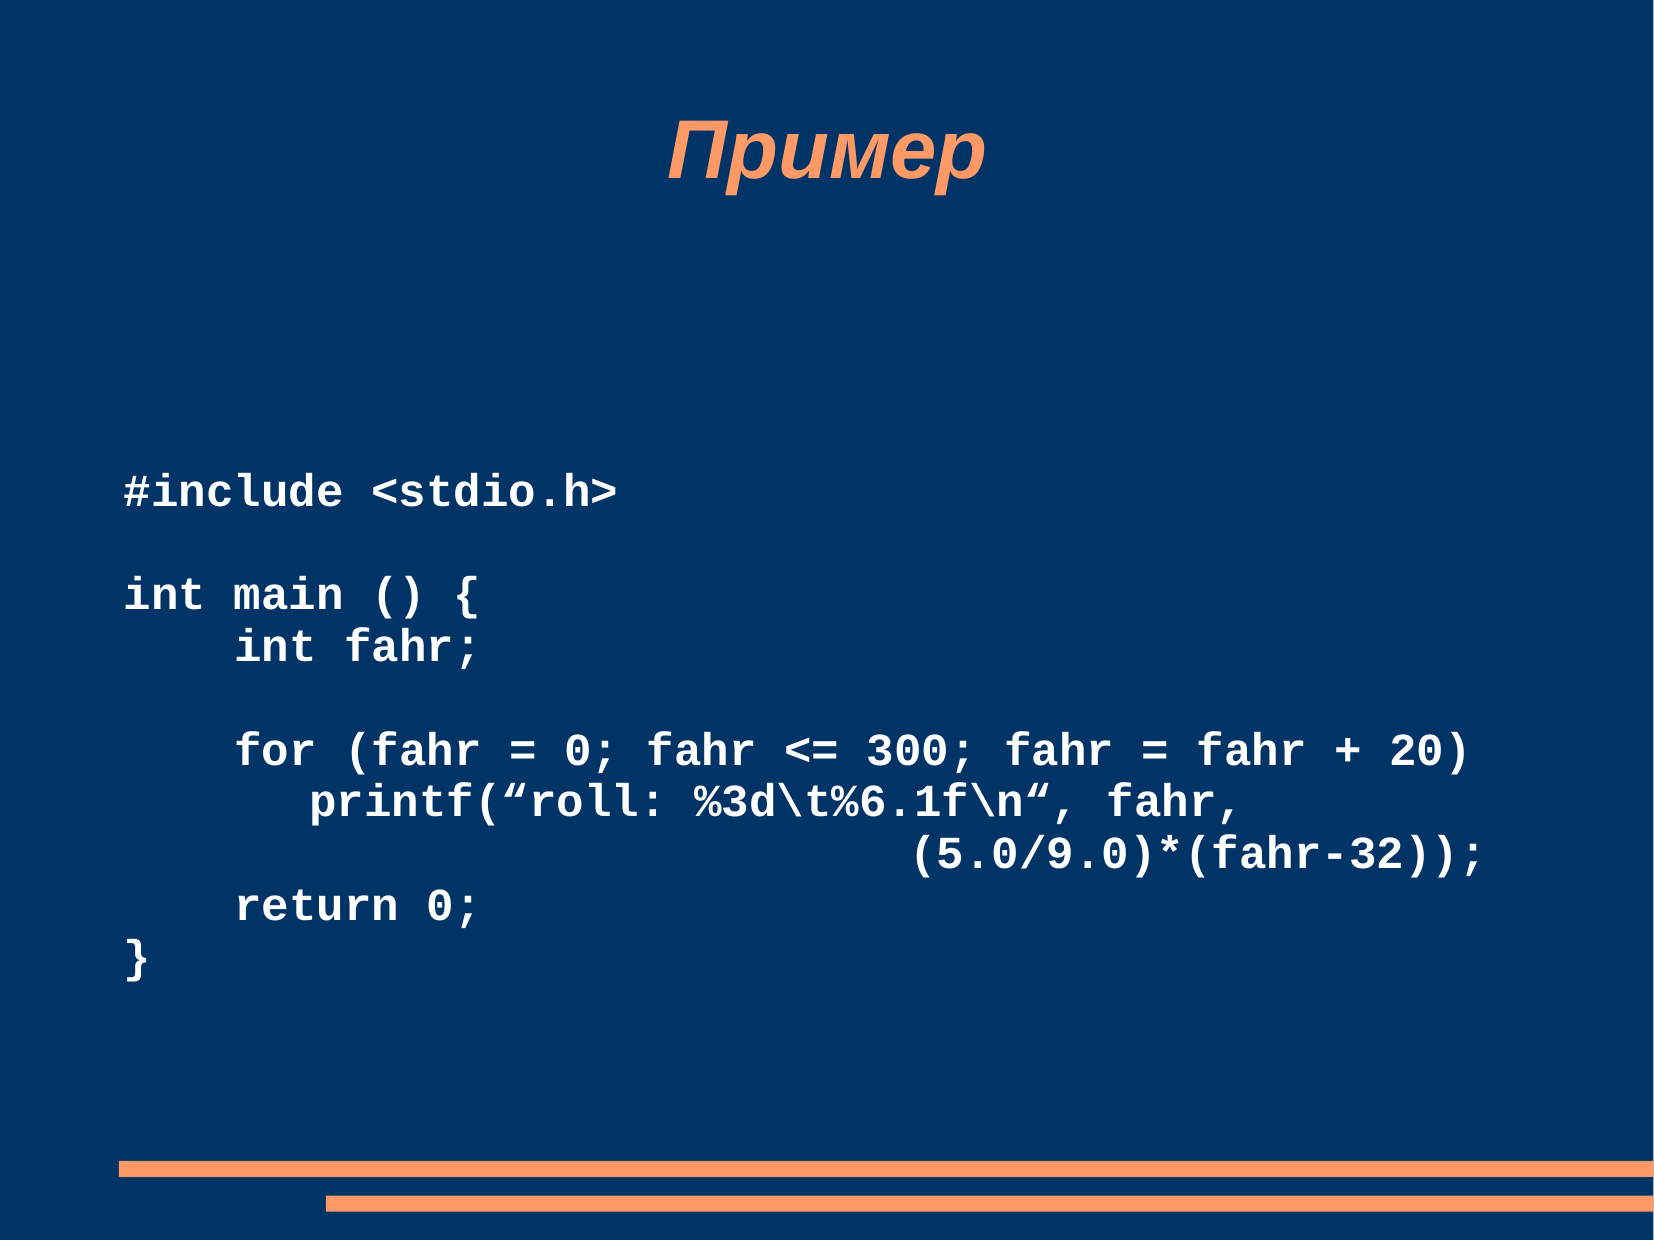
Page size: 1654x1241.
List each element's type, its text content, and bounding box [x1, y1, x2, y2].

subtitle #include <stdio.h> int main () { int fahr; for (fahr = 0; fahr <= 300; fahr = fahr + 20) printf(“roll: %3d\t%6.1f\n“, fahr, (5.0/9.0)*(fahr-32)); return 0; } [88, 322, 1561, 1133]
title Пример [121, 46, 1534, 254]
